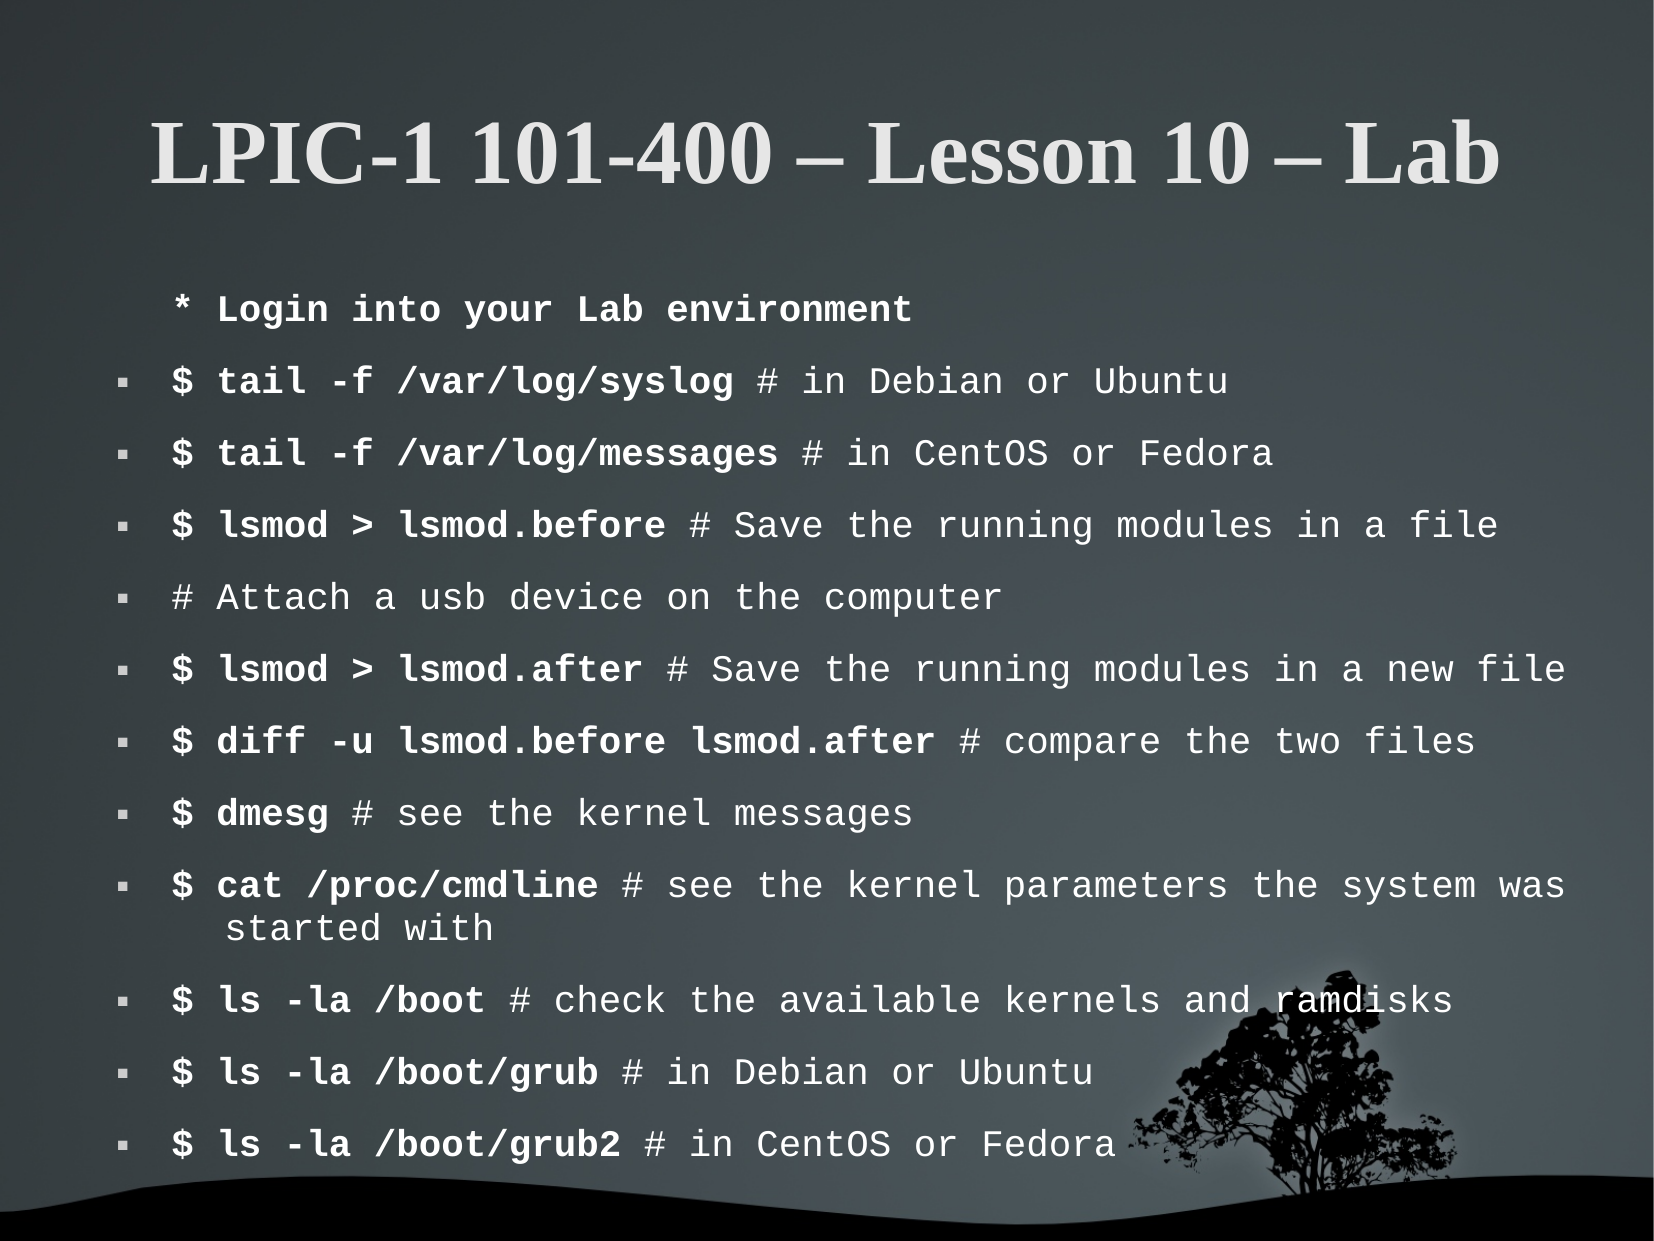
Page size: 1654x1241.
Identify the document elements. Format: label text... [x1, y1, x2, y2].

picture [0, 0, 1654, 1241]
title LPIC-1 101-400 – Lesson 10 – Lab [82, 49, 1571, 257]
list * Login into your Lab environment $ tail -f /var/log/syslog # in Debian or Ubuntu $ tail -f /var/log/messages # in CentOS or Fedora $ lsmod > lsmod.before # Save the running modules in a file # Attach a usb device on the computer $ lsmod > lsmod.after # Save the running modules in a new file $ diff -u lsmod.before lsmod.after # compare the two files $ dmesg # see the kernel messages $ cat /proc/cmdline # see the kernel parameters the system was started with $ ls -la /boot # check the available kernels and ramdisks $ ls -la /boot/grub # in Debian or Ubuntu $ ls -la /boot/grub2 # in CentOS or Fedora [82, 290, 1571, 1109]
